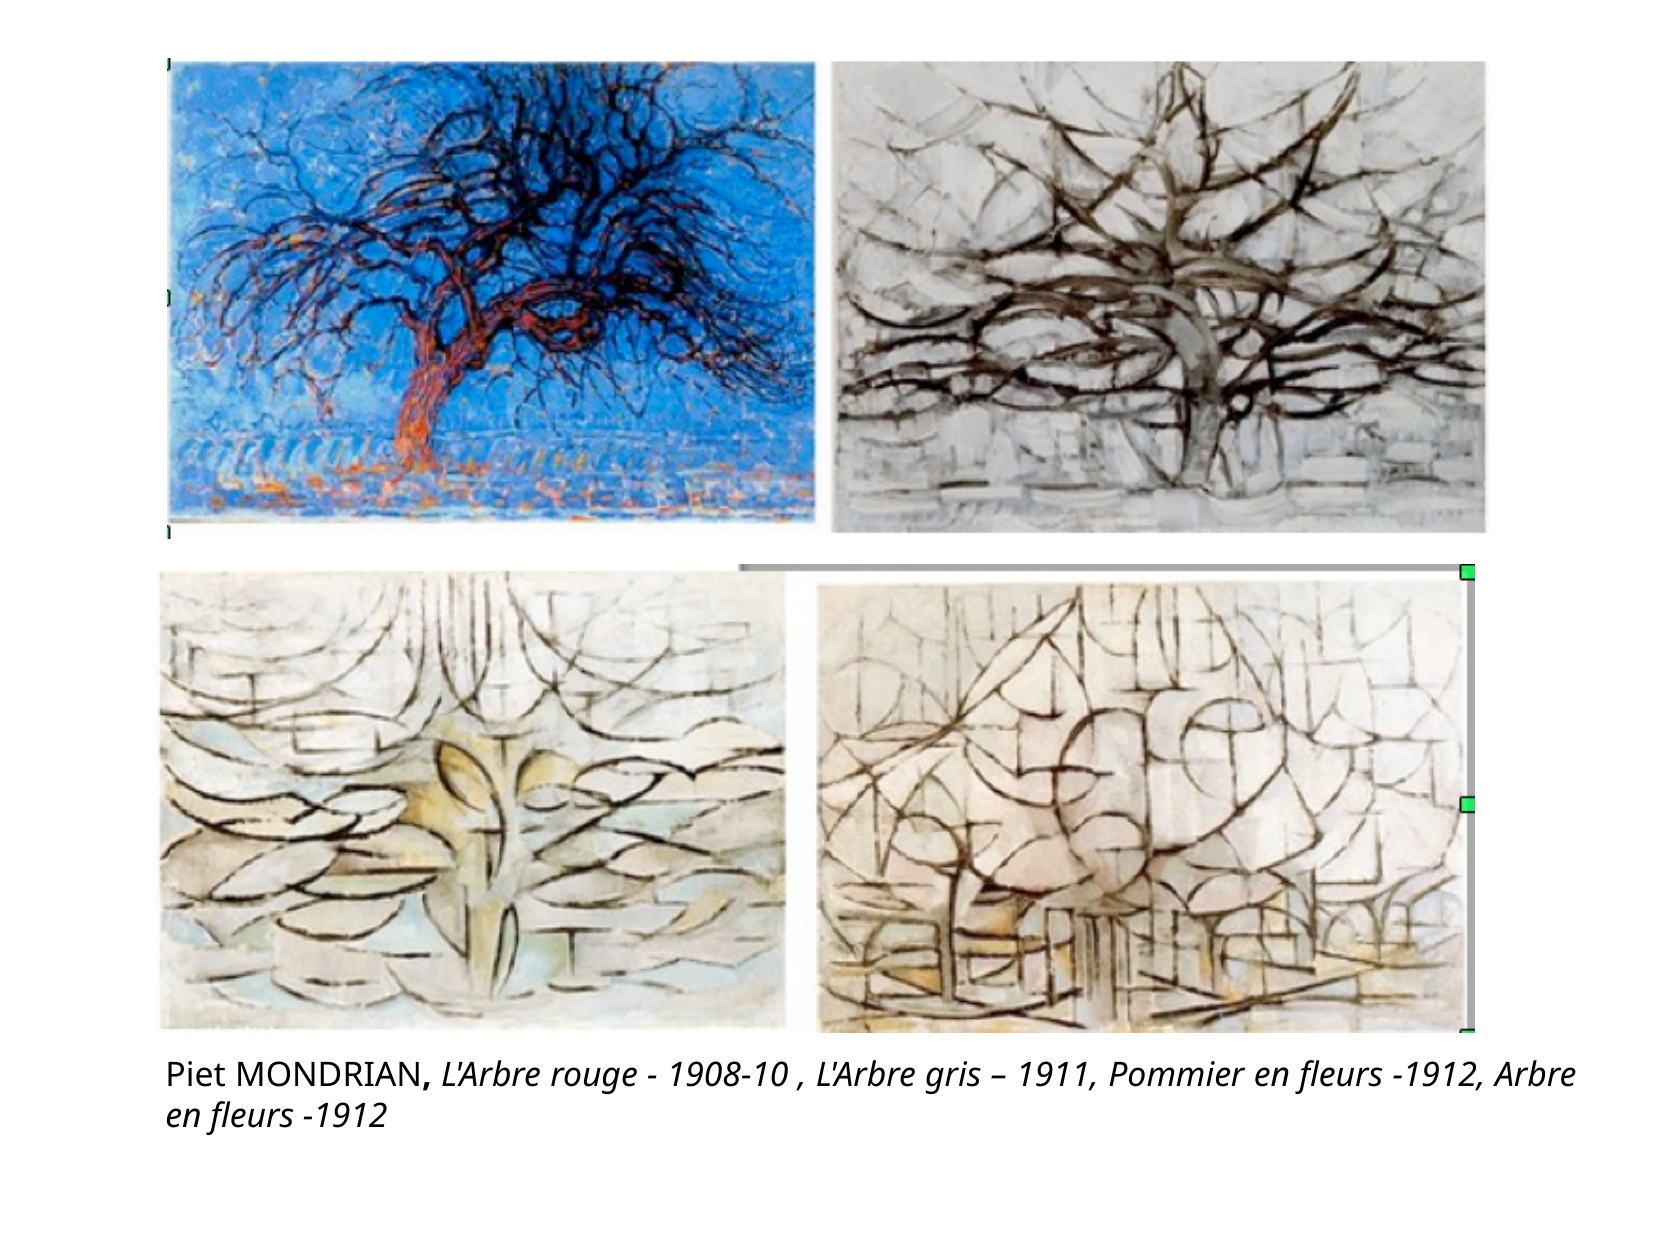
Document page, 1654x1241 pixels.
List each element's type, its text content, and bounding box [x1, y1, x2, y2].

picture [167, 59, 1489, 539]
list Piet MONDRIAN, L'Arbre rouge - 1908-10 , L'Arbre gris – 1911, Pommier en fleurs -1912, Arbre en fleurs -1912 [165, 1052, 1583, 1134]
picture [153, 564, 1475, 1034]
